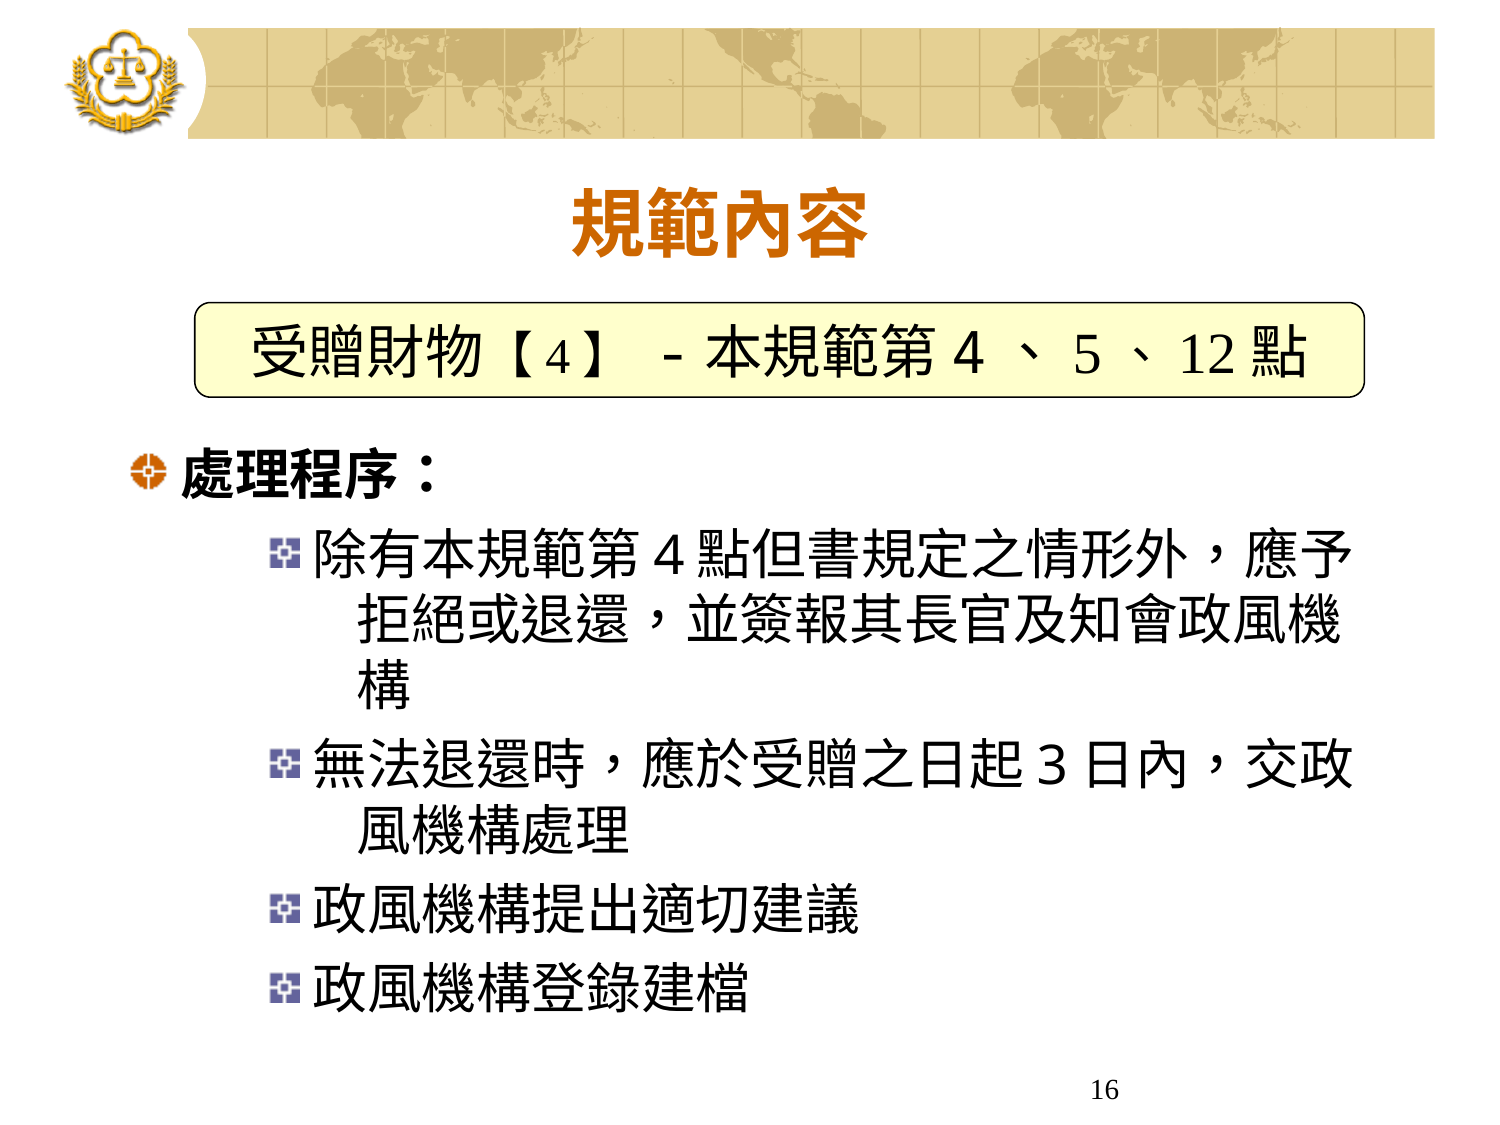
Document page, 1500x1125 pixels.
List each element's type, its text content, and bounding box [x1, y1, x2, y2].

title 規範內容 [466, 152, 975, 291]
list 處理程序： 除有本規範第4點但書規定之情形外，應予拒絕或退還，並簽報其長官及知會政風機構 無法退還時，應於受贈之日起3日內，交政風機構處理 政風機構提出適切建議 政風機構登錄建檔 [112, 432, 1388, 1028]
text_box 受贈財物【4】 -本規範第4、5、12點 [194, 302, 1365, 398]
text_box [1074, 1037, 1388, 1113]
